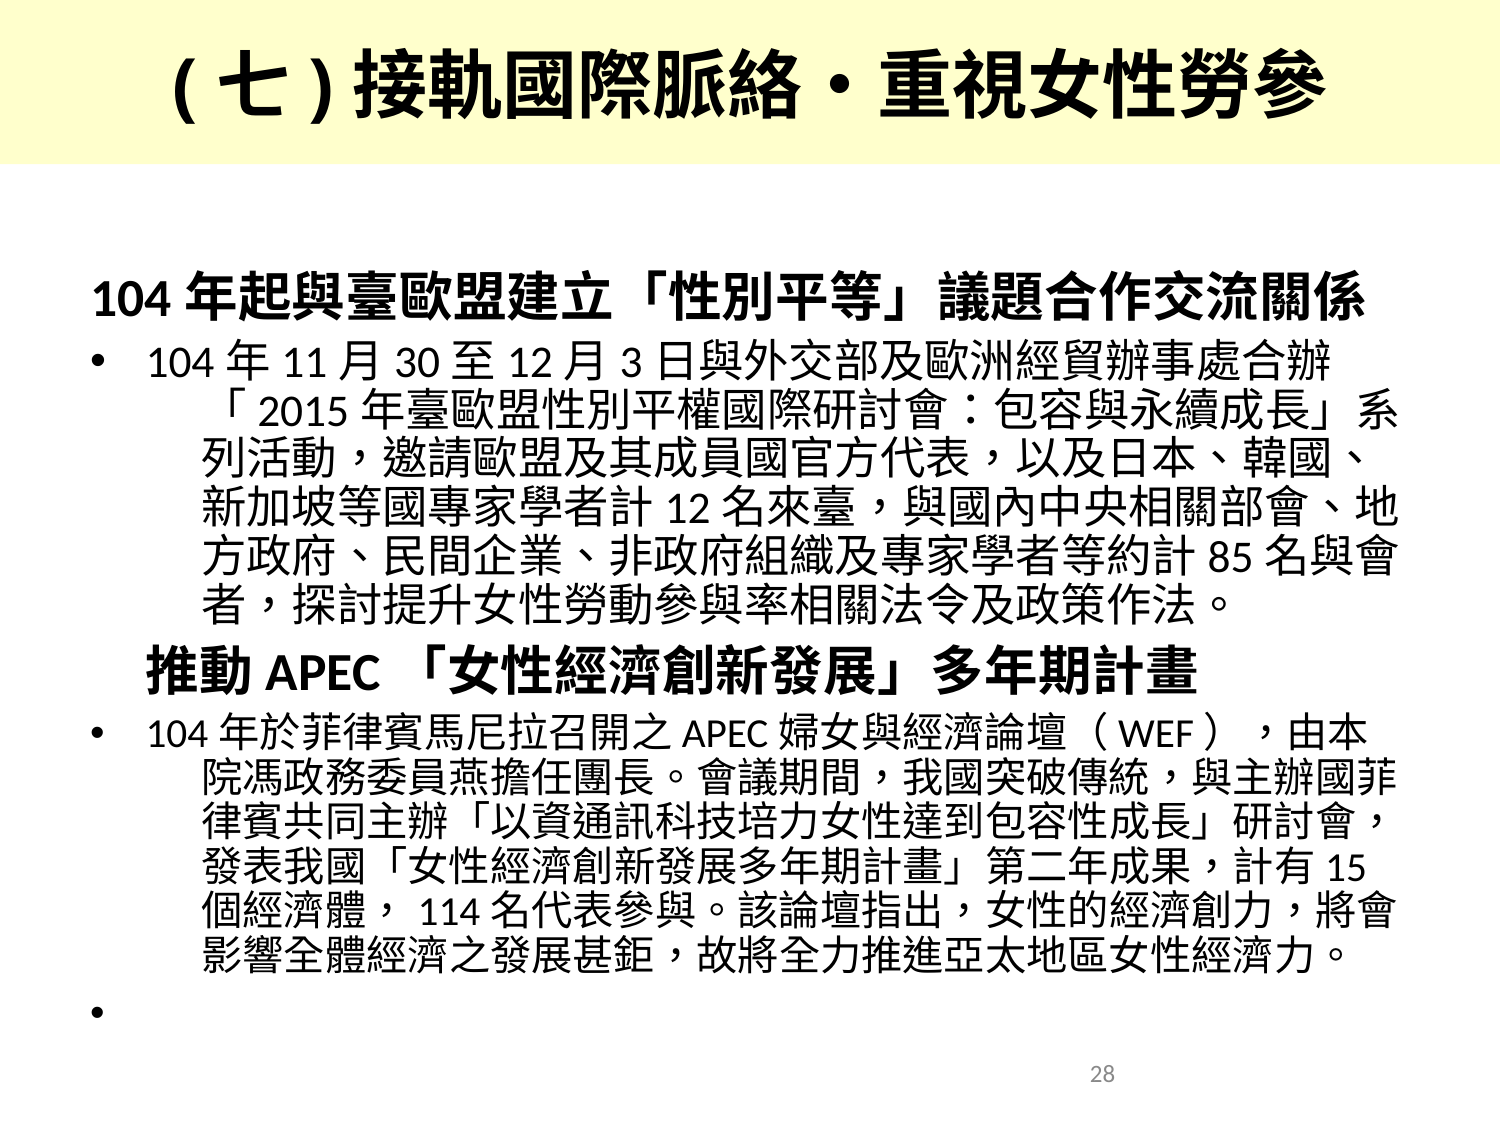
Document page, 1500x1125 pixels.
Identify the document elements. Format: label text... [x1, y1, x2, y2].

list 104年起與臺歐盟建立「性別平等」議題合作交流關係 104年11月30至12月3日與外交部及歐洲經貿辦事處合辦「2015年臺歐盟性別平權國際研討會：包容與永續成長」系列活動，邀請歐盟及其成員國官方代表，以及日本、韓國、新加坡等國專家學者計12名來臺，與國內中央相關部會、地方政府、民間企業、非政府組織及專家學者等約計85名與會者，探討提升女性勞動參與率相關法令及政策作法。 推動APEC「女性經濟創新發展」多年期計畫 104年於菲律賓馬尼拉召開之APEC婦女與經濟論壇（WEF），由本院馮政務委員燕擔任團長。會議期間，我國突破傳統，與主辦國菲律賓共同主辦「以資通訊科技培力女性達到包容性成長」研討會，發表我國「女性經濟創新發展多年期計畫」第二年成果，計有15個經濟體，114名代表參與。該論壇指出，女性的經濟創力，將會影響全體經濟之發展甚鉅，故將全力推進亞太地區女性經濟力。 [75, 262, 1426, 1035]
title (七)接軌國際脈絡‧重視女性勞參 [0, 0, 1500, 165]
text_box [1074, 1042, 1426, 1103]
